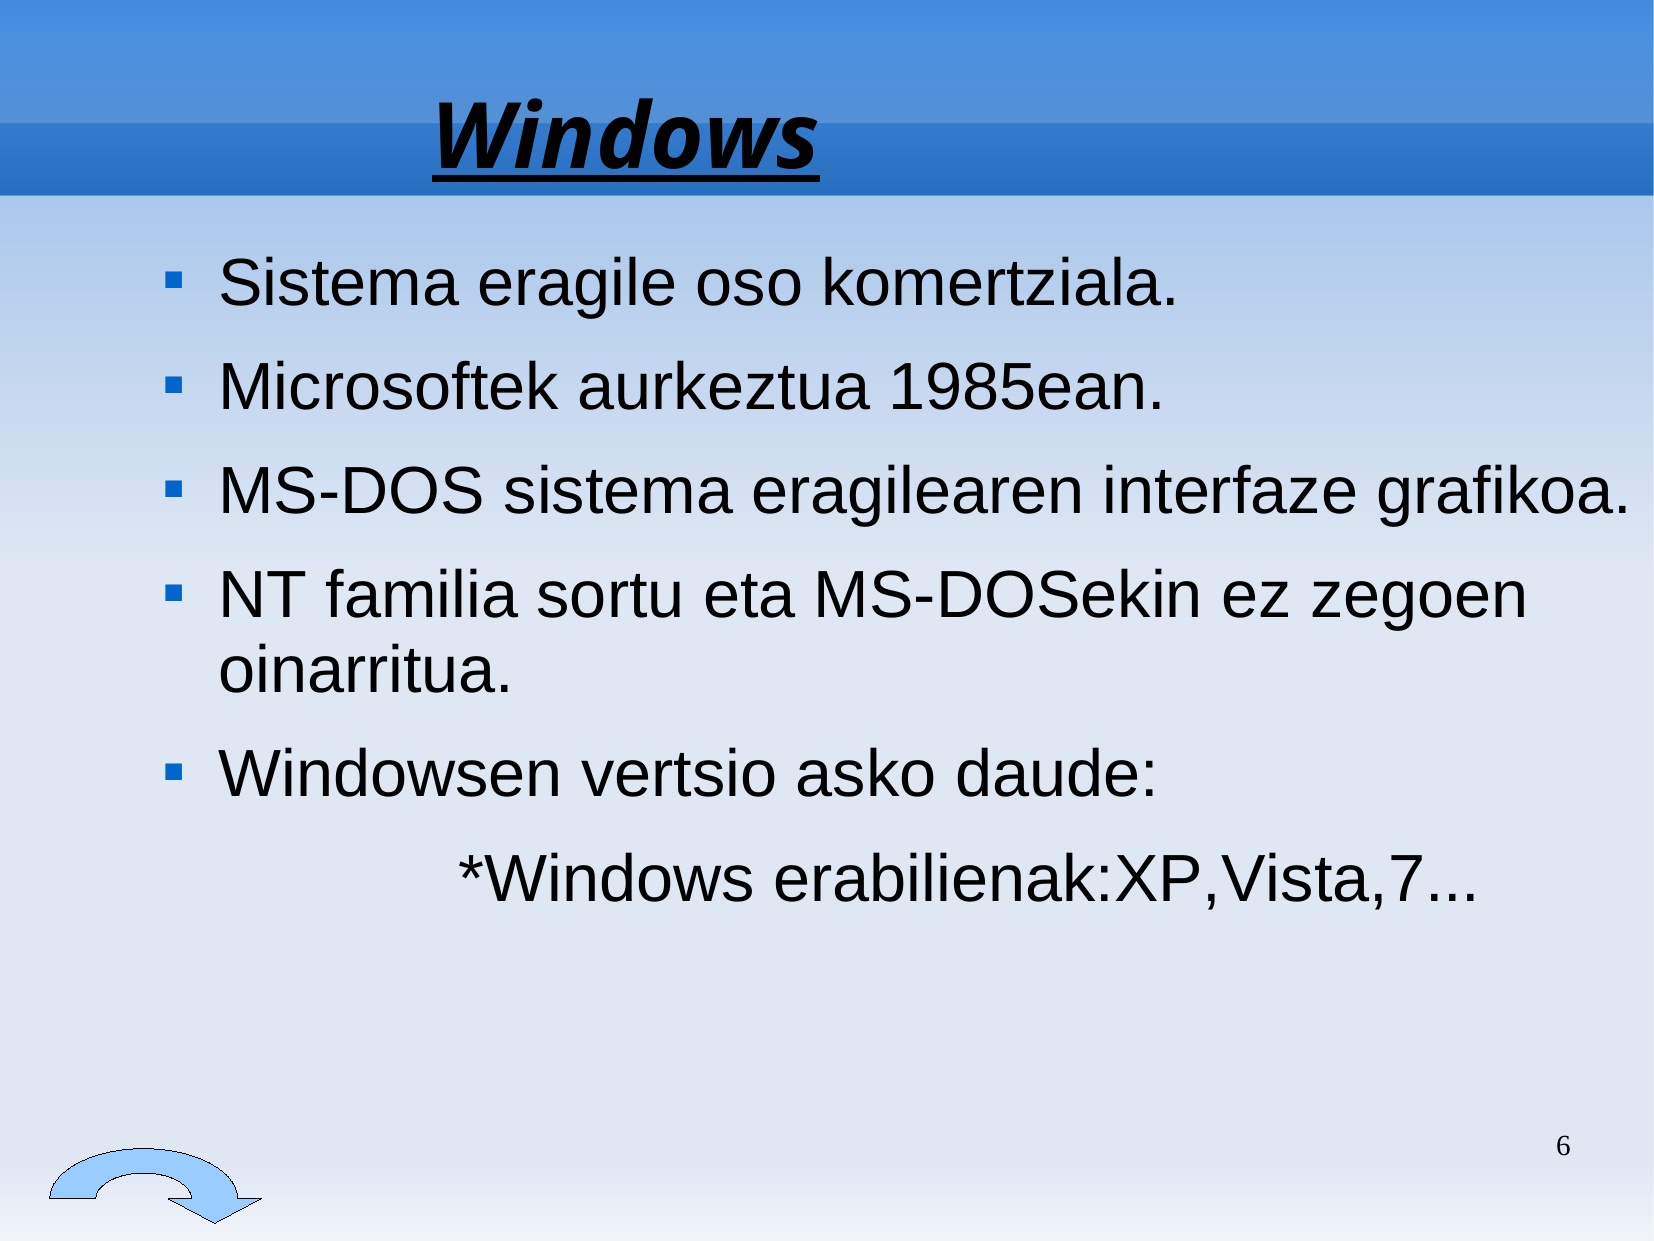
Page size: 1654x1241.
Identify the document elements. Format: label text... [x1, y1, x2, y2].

list Sistema eragile oso komertziala. Microsoftek aurkeztua 1985ean. MS-DOS sistema eragilearen interfaze grafikoa. NT familia sortu eta MS-DOSekin ez zegoen oinarritua. Windowsen vertsio asko daude: *Windows erabilienak:XP,Vista,7... [147, 244, 1636, 1199]
title Windows [0, 29, 1371, 237]
text_box [49, 1148, 262, 1224]
picture [0, 0, 1654, 1241]
